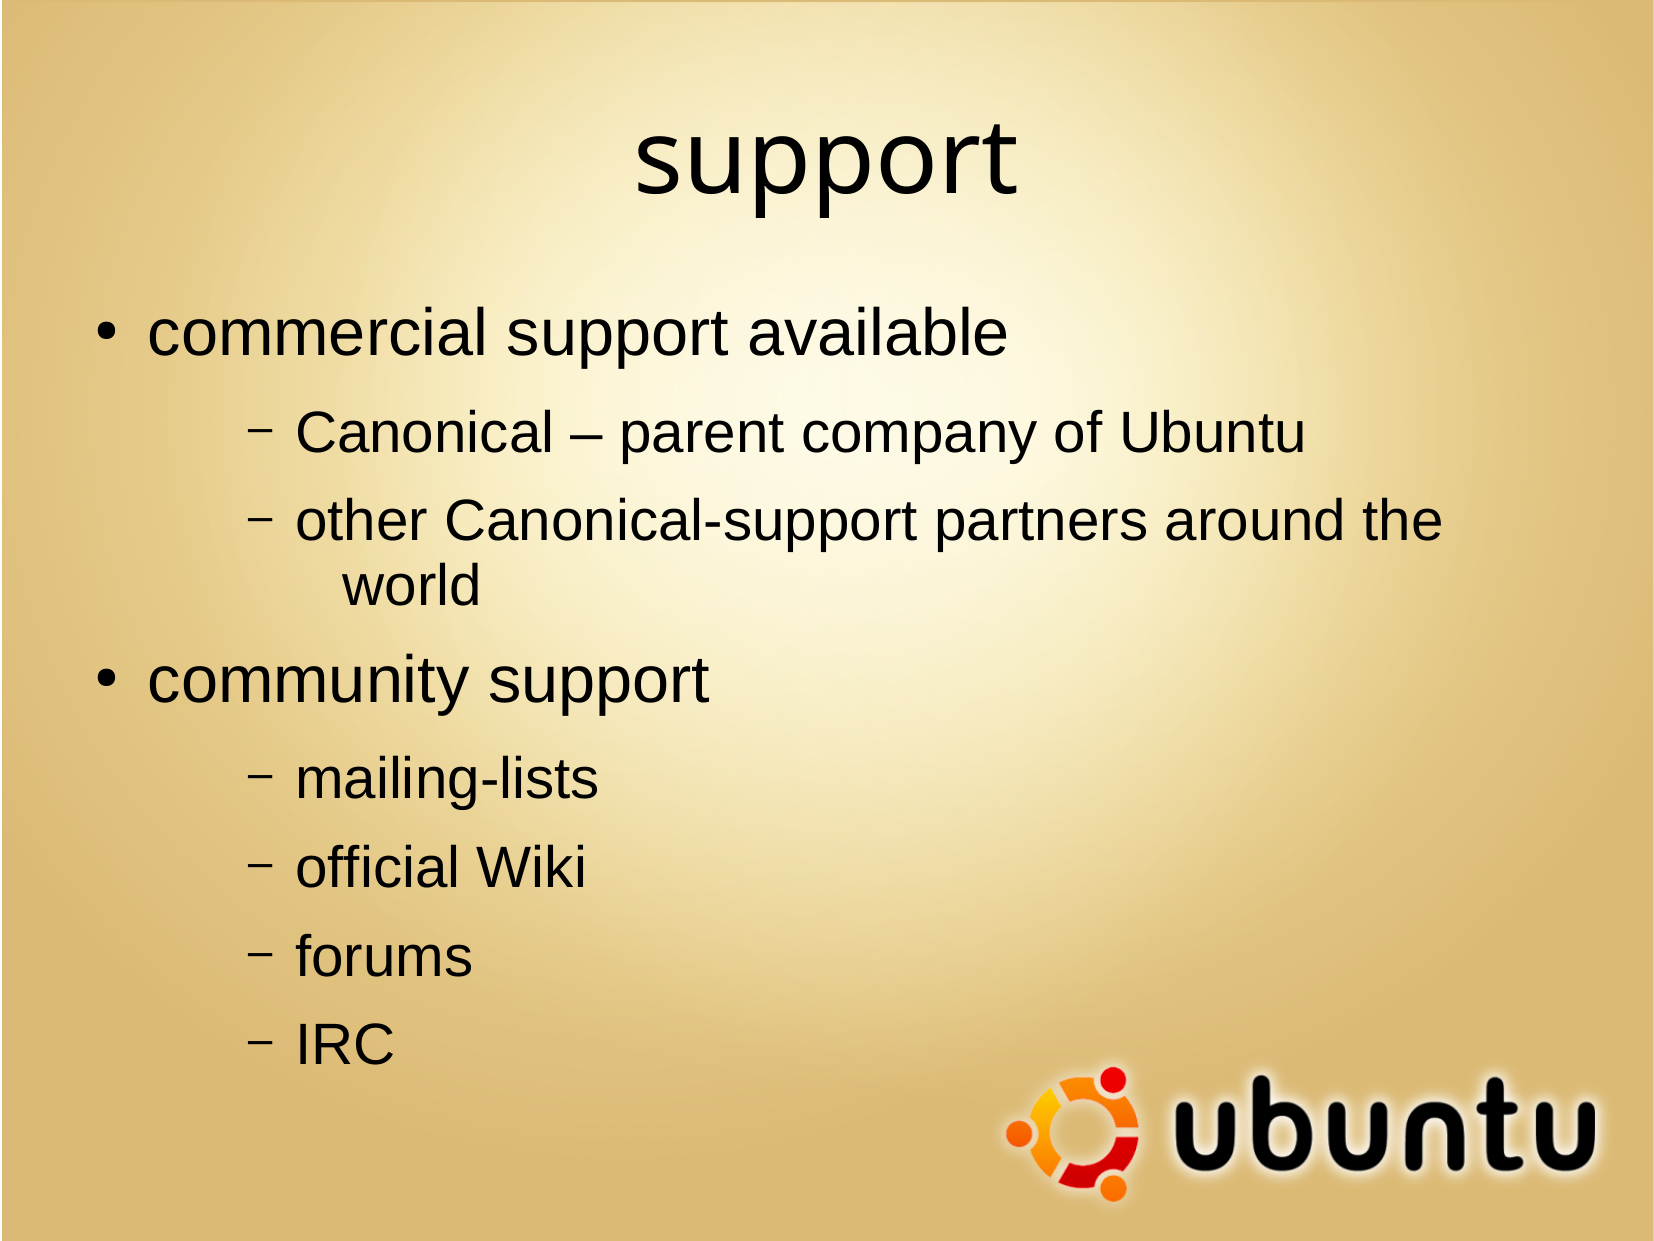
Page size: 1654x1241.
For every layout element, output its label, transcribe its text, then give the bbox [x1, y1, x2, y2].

title support [82, 49, 1571, 257]
list commercial support available Canonical – parent company of Ubuntu other Canonical-support partners around the world community support mailing-lists official Wiki forums IRC [59, 295, 1595, 1114]
picture [2, 0, 1654, 1241]
